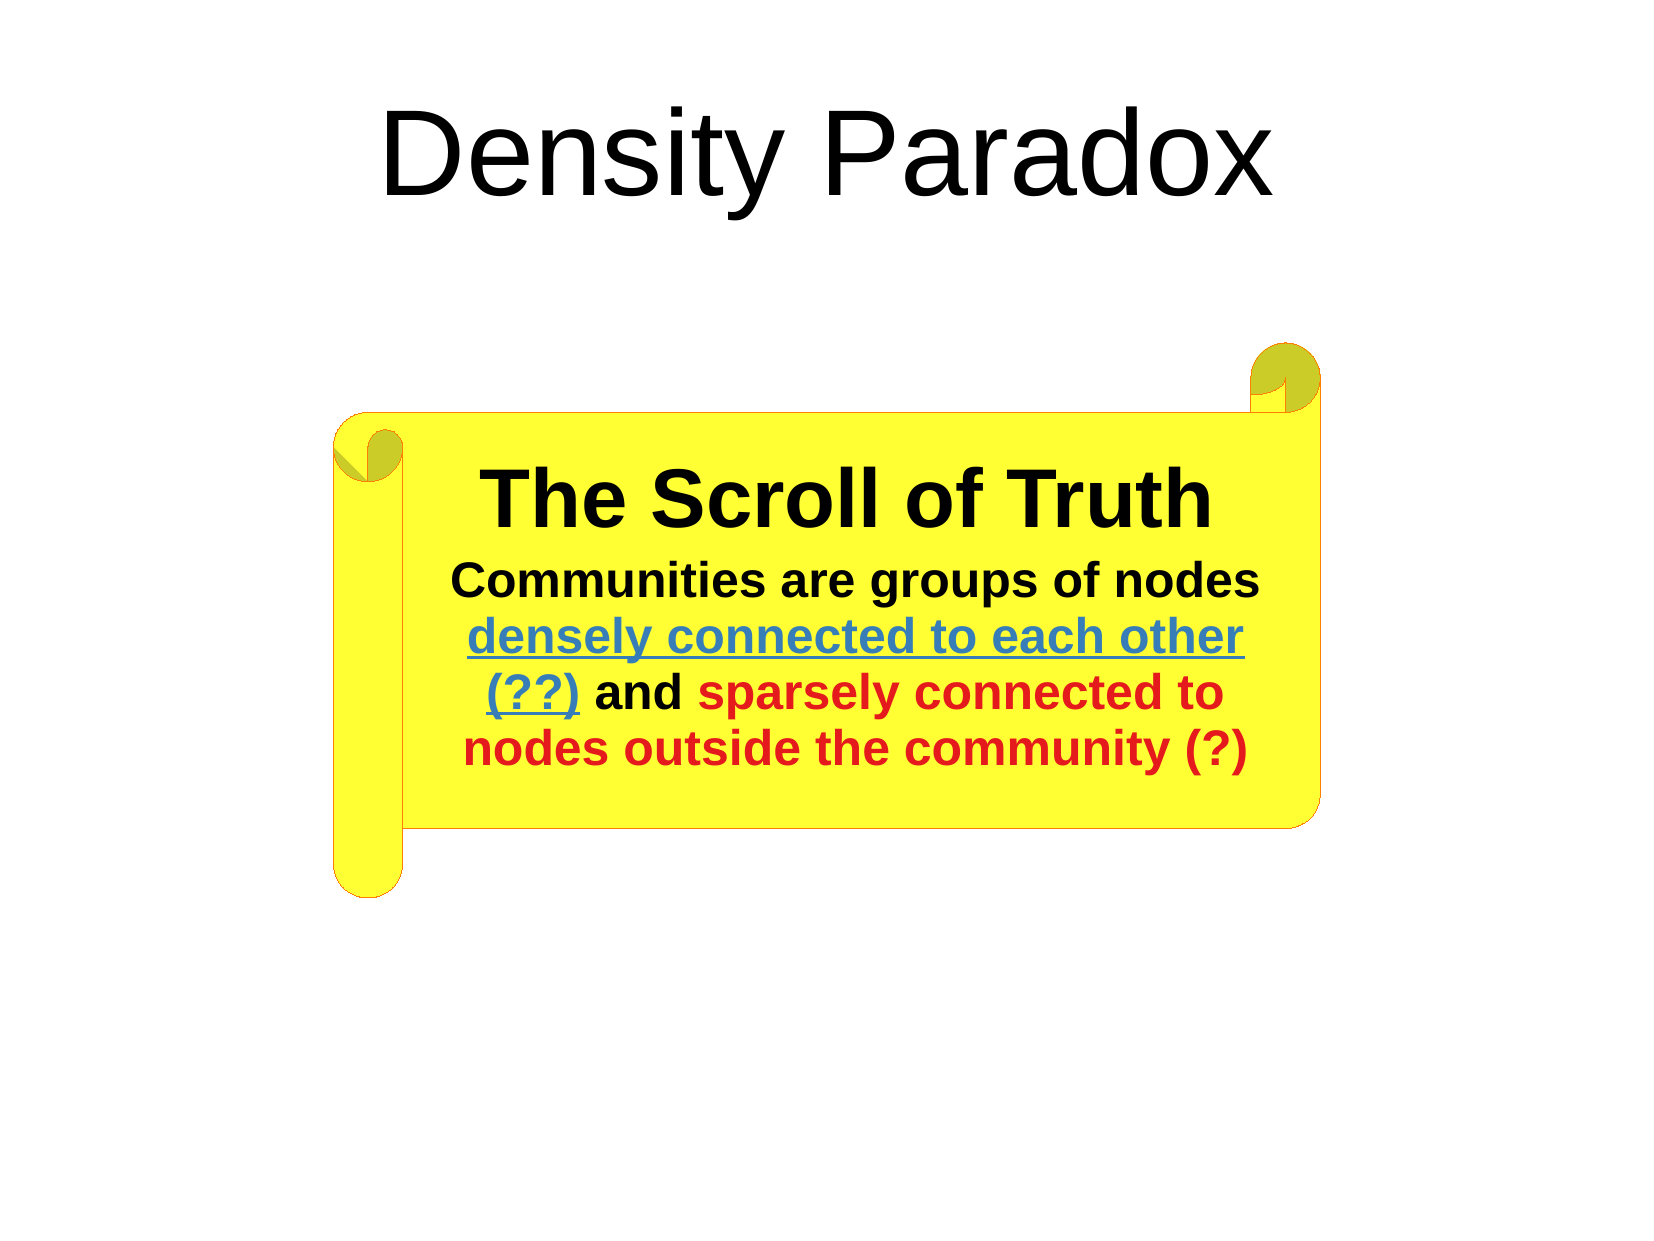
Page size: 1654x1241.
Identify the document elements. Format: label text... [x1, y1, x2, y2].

text_box Communities are groups of nodes densely connected to each other (??) and sparsely connected to nodes outside the community (?) [435, 545, 1291, 748]
text_box The Scroll of Truth [465, 445, 1231, 538]
text_box [333, 342, 1321, 898]
title Density Paradox [82, 49, 1571, 257]
